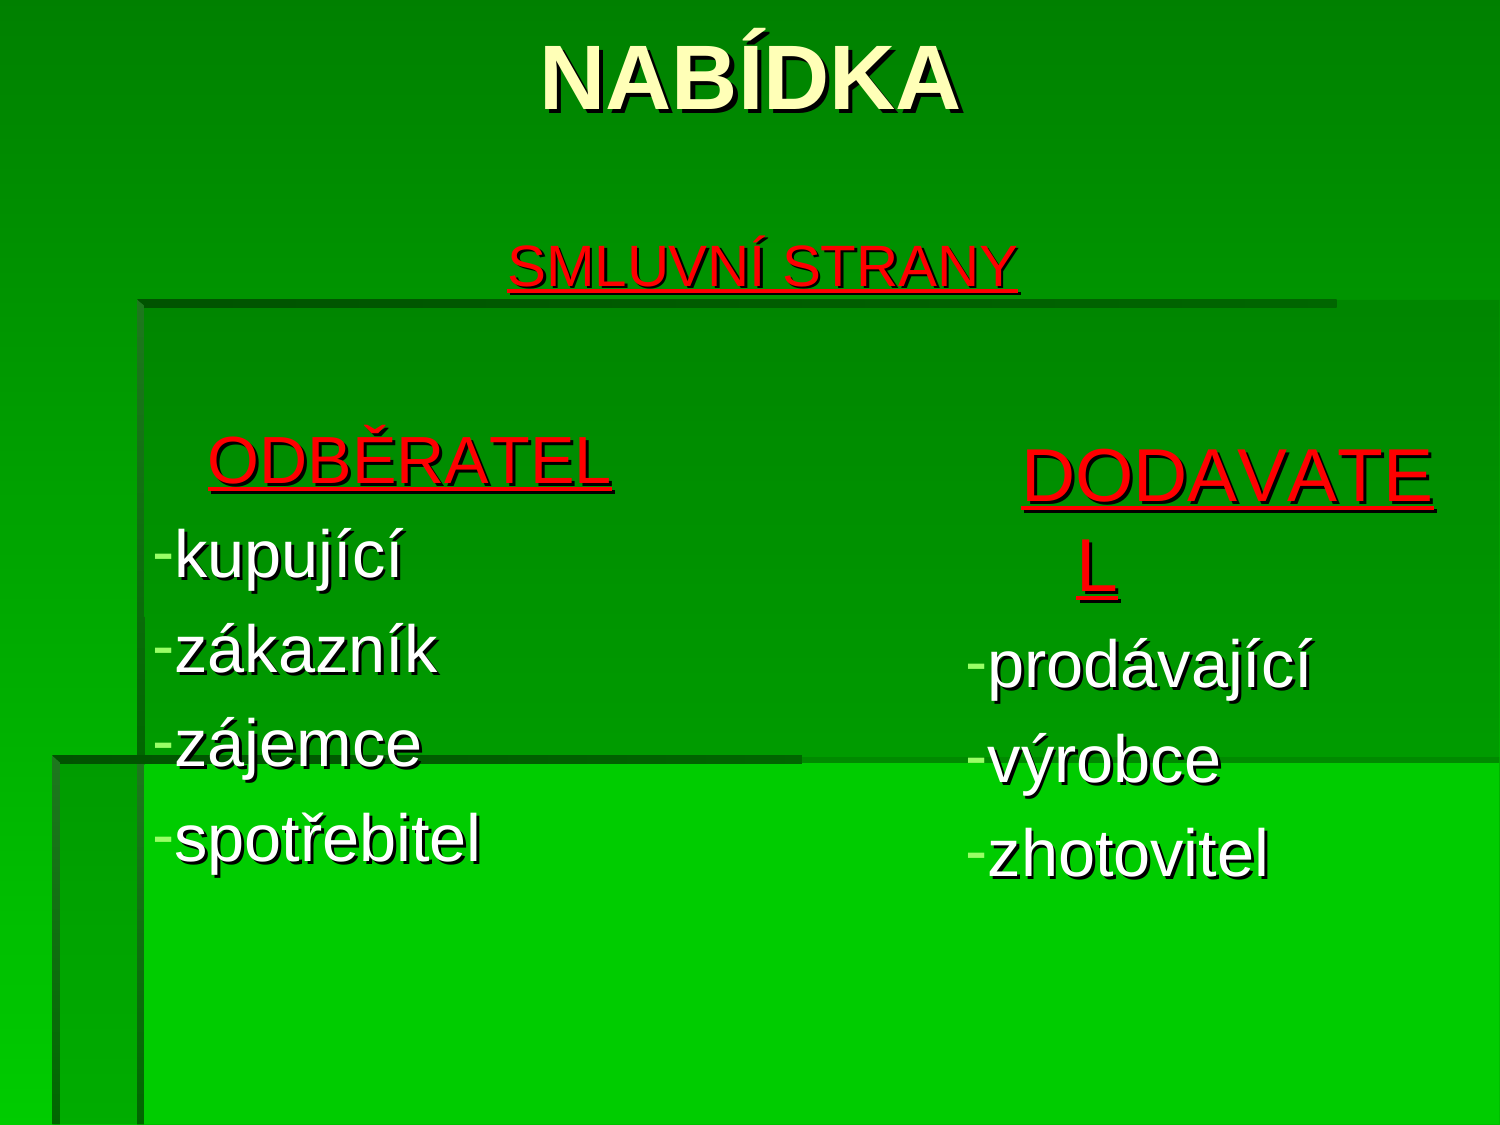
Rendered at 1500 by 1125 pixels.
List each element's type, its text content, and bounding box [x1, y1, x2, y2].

list DODAVATEL prodávající výrobce zhotovitel [950, 314, 1451, 1001]
title NABÍDKA SMLUVNÍ STRANY [75, 10, 1451, 306]
list ODBĚRATEL kupující zákazník zájemce spotřebitel [137, 314, 783, 1002]
